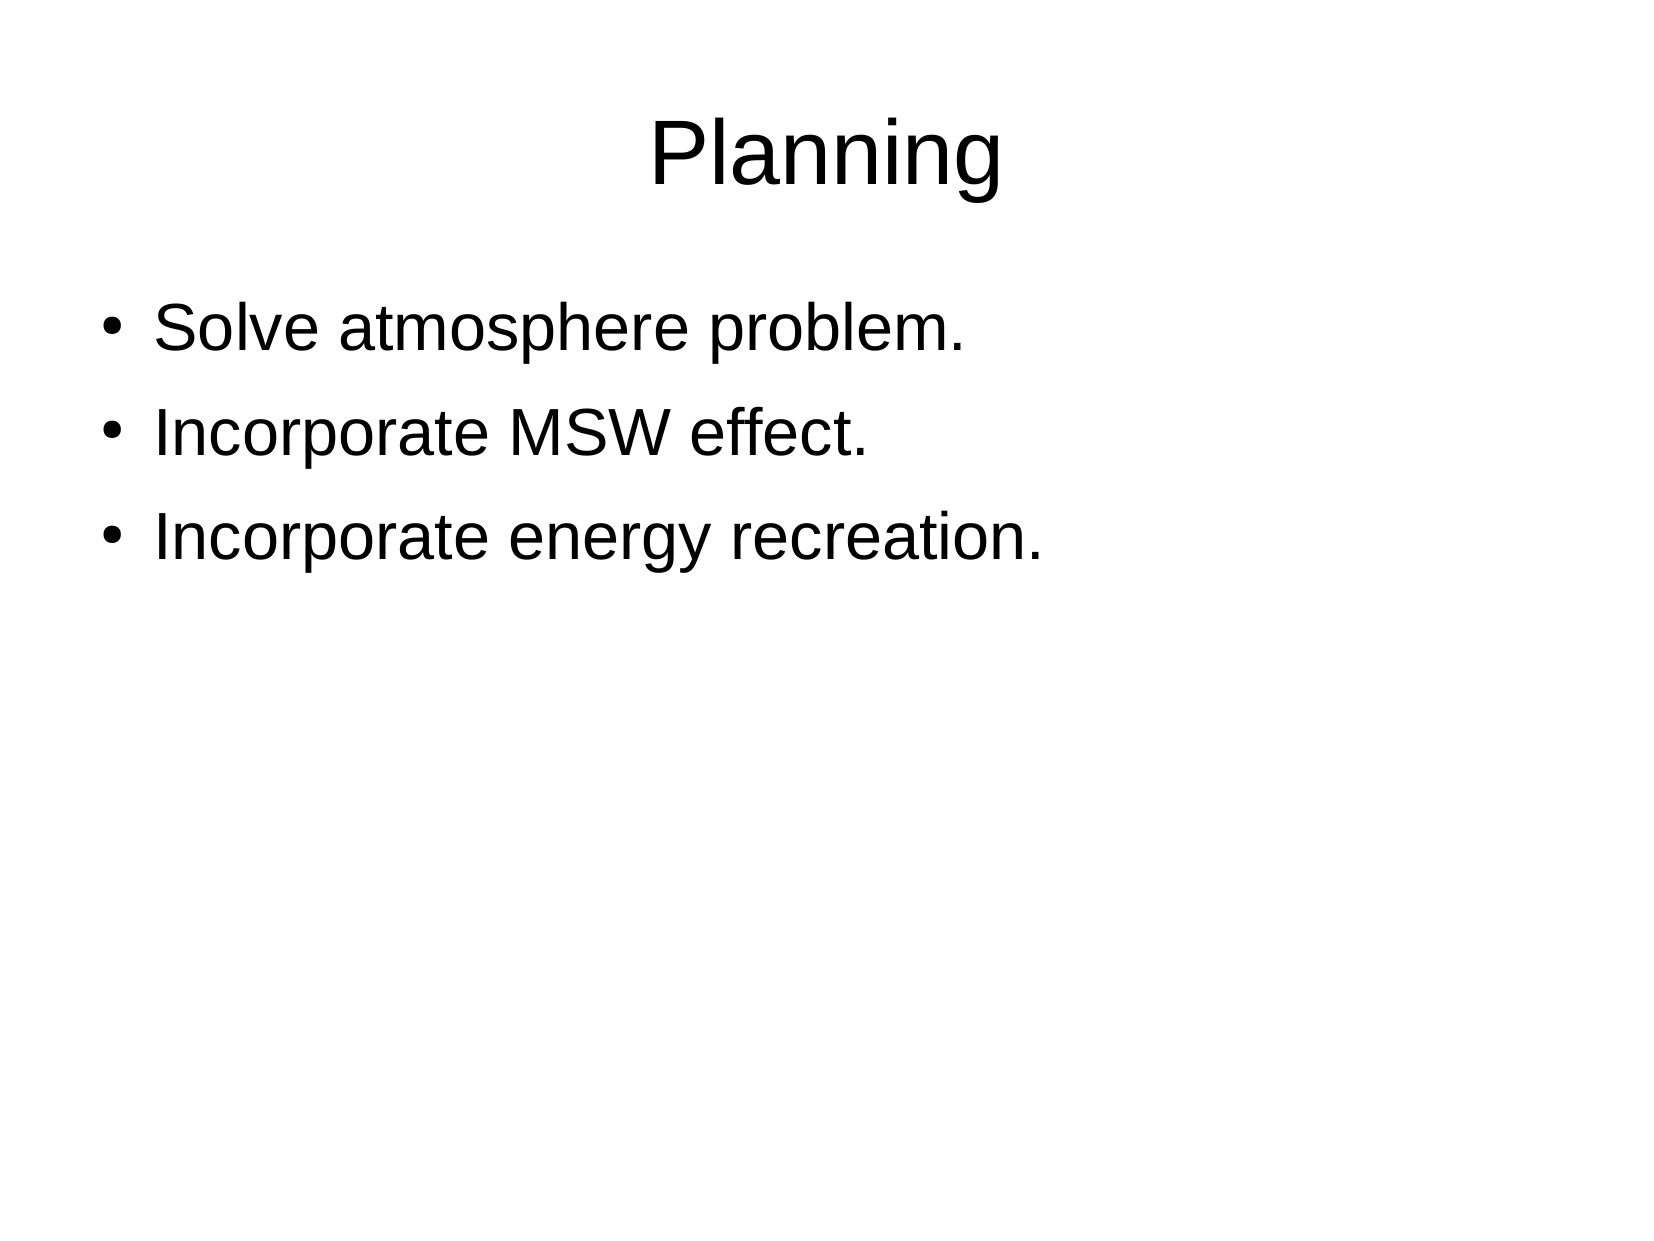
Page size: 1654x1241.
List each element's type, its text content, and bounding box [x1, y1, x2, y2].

list Solve atmosphere problem. Incorporate MSW effect. Incorporate energy recreation. [82, 290, 1571, 1010]
title Planning [82, 49, 1571, 257]
